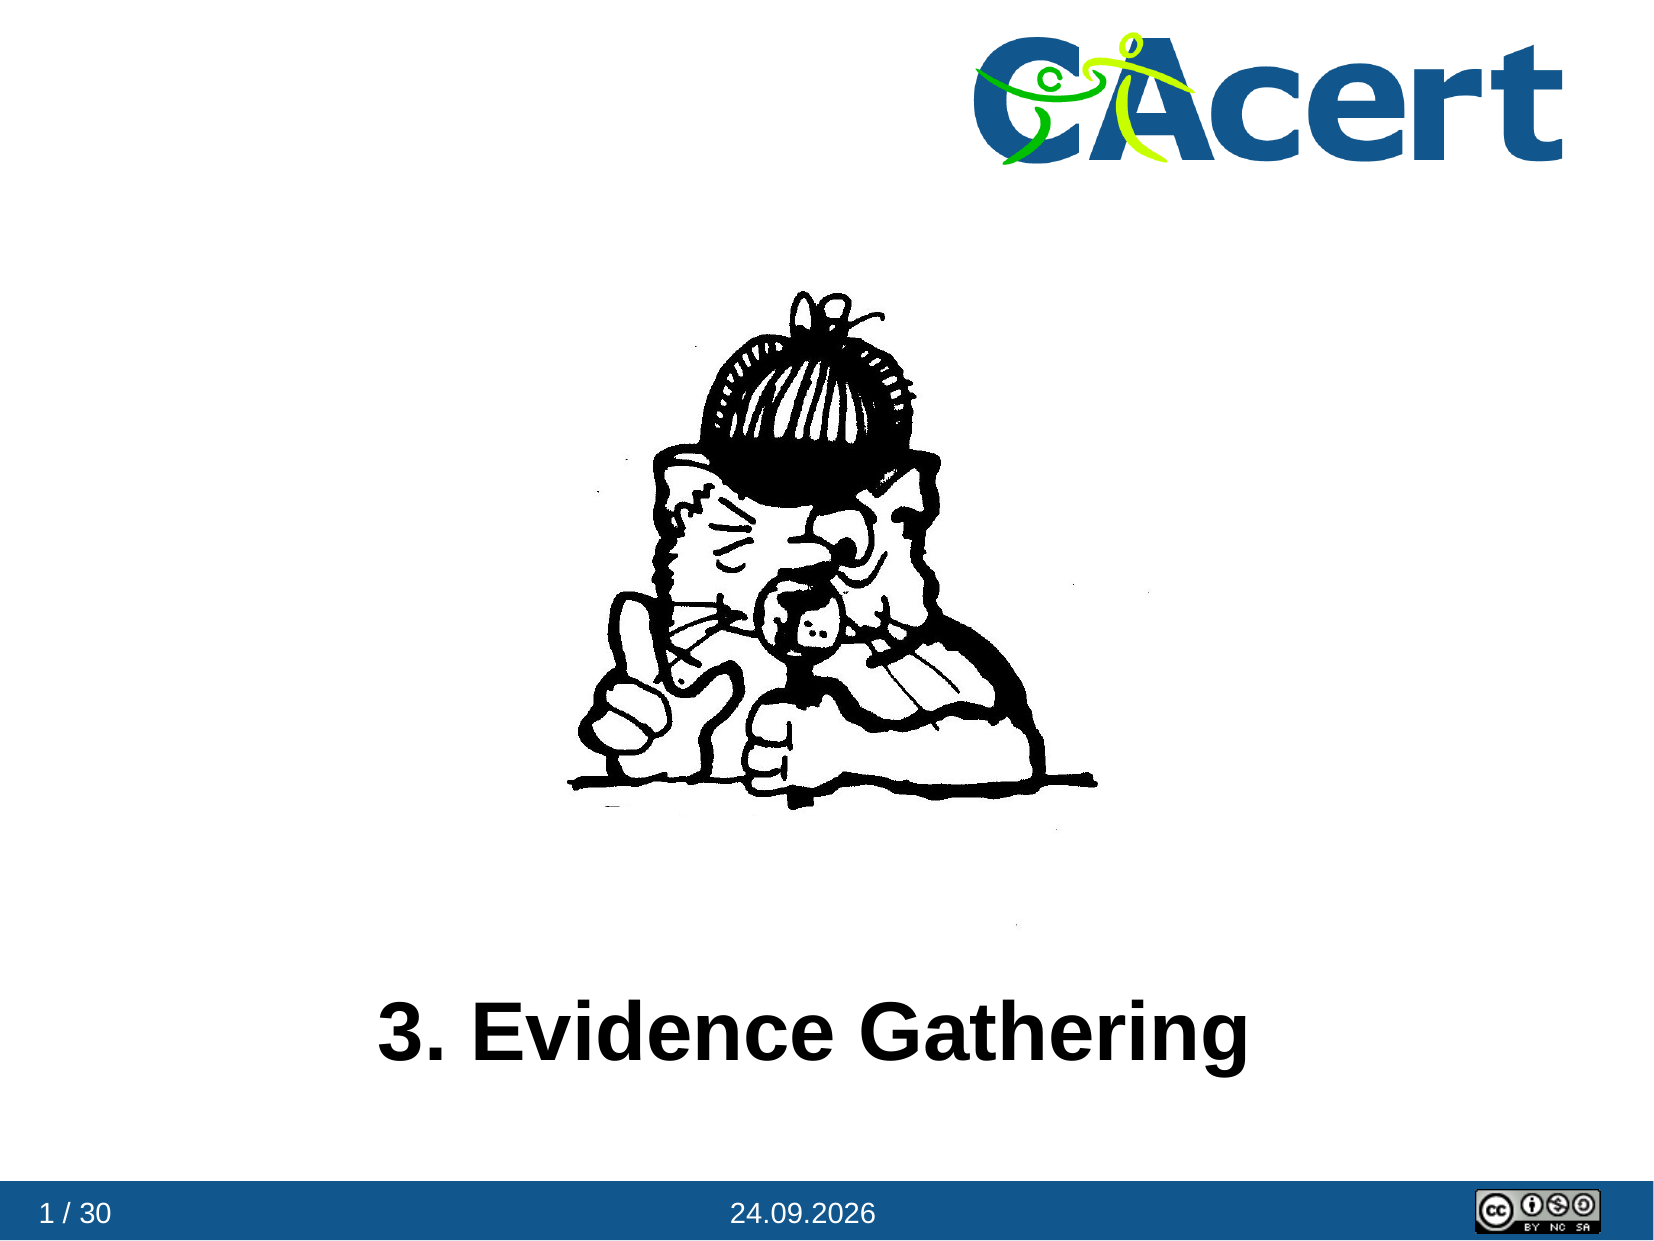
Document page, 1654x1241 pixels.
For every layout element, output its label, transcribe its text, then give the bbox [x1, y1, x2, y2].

picture [484, 235, 1152, 945]
title 3. Evidence Gathering [70, 941, 1560, 1123]
picture [972, 30, 1564, 166]
picture [1475, 1189, 1601, 1234]
